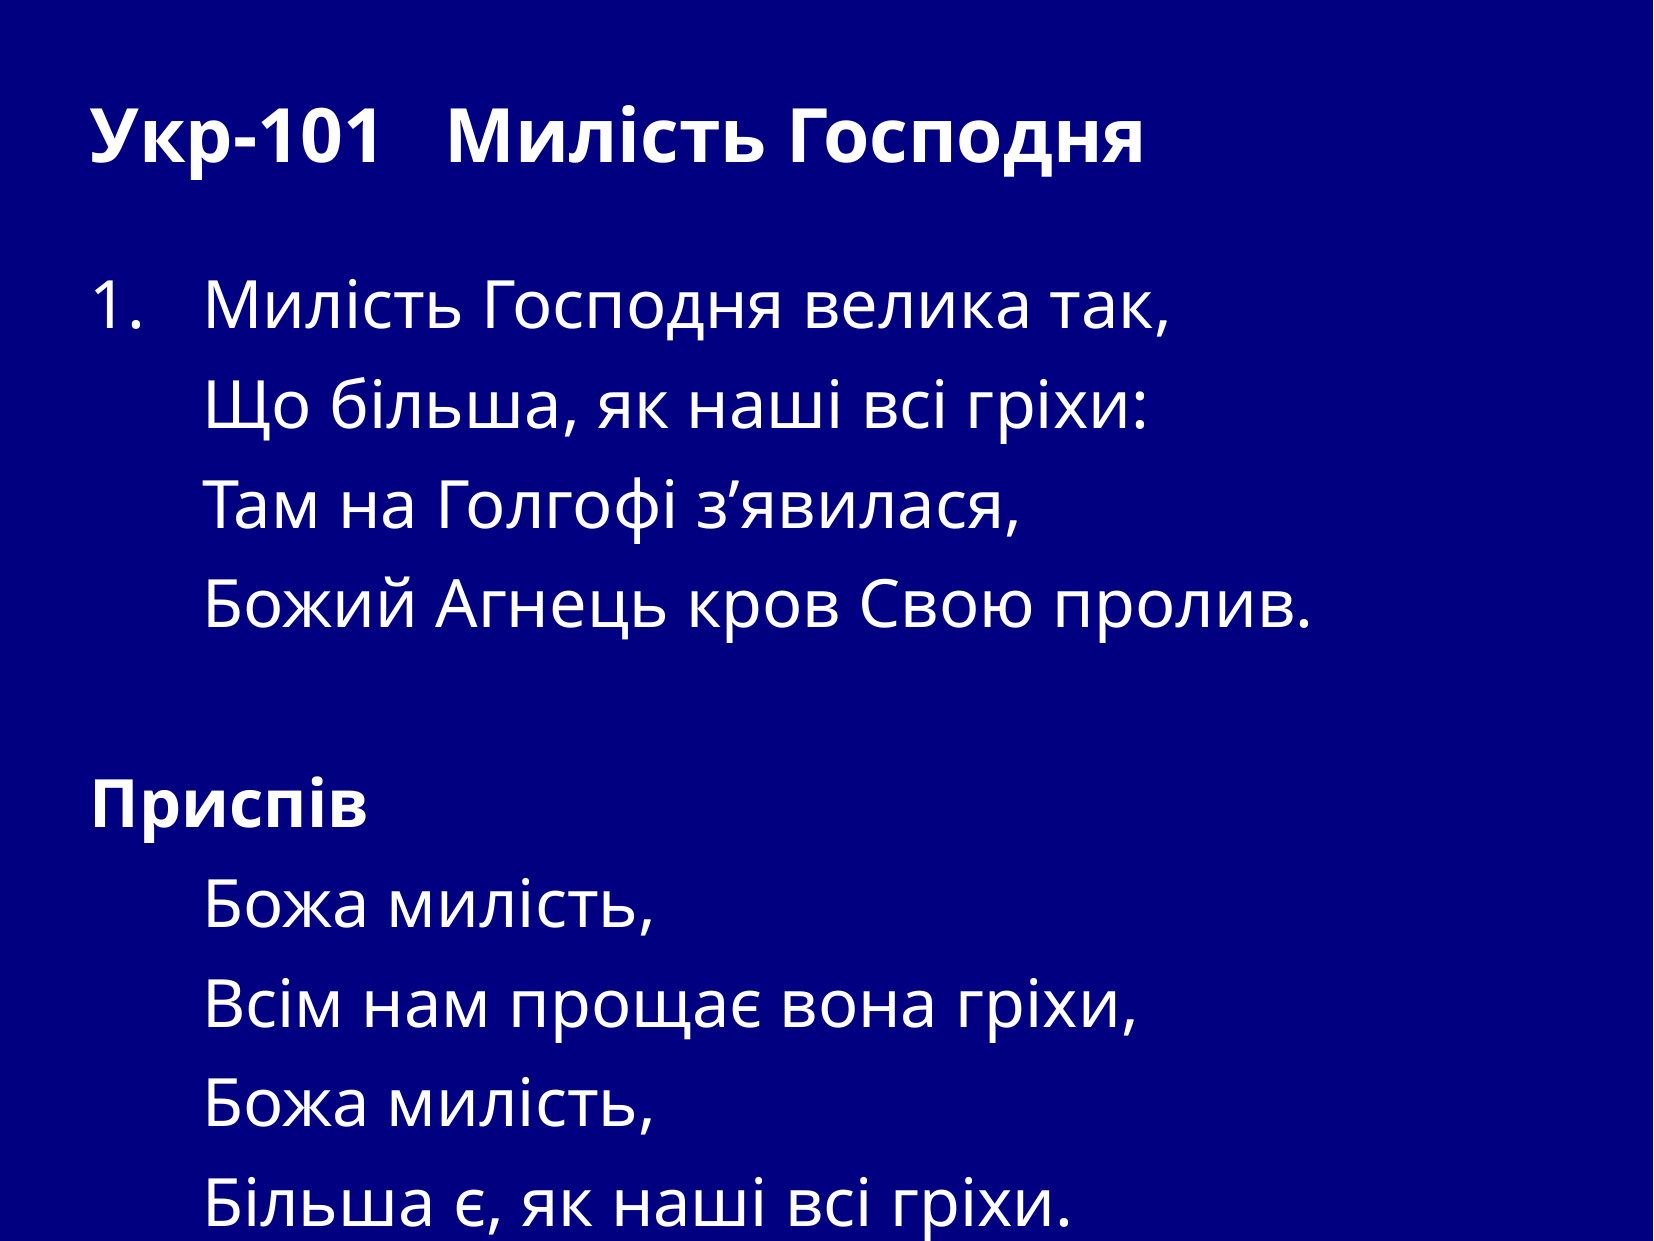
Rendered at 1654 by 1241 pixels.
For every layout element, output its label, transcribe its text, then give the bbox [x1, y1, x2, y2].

text_box Укр-101 Милість Господня [75, 75, 1576, 188]
text_box 1. Милість Господня велика так, Що більша, як наші всі гріхи: Там на Голгофі з’явилася, Божий Агнець кров Свою пролив. Приспів Божа милість, Всім нам прощає вона гріхи, Божа милість, Більша є, як наші всі гріхи. [75, 188, 1576, 1163]
